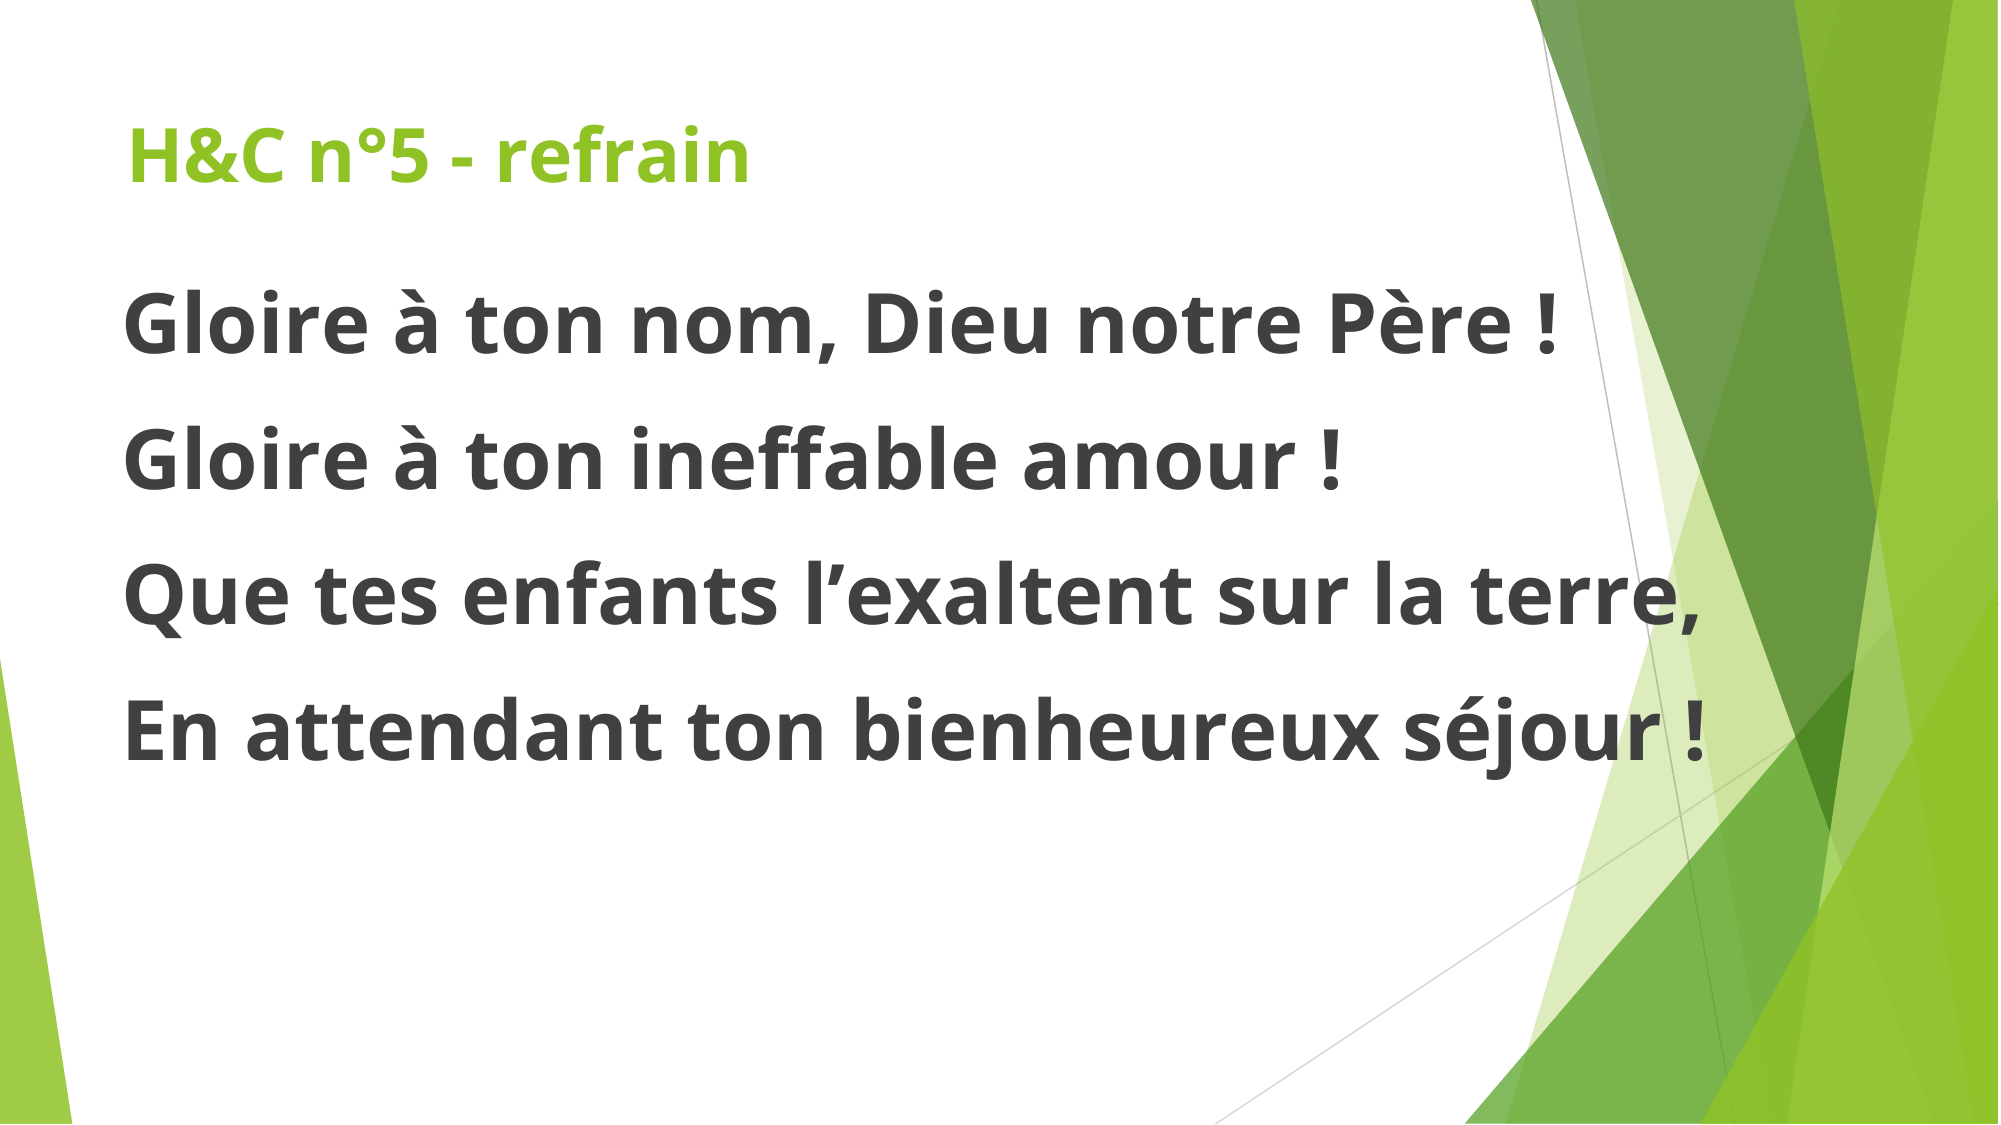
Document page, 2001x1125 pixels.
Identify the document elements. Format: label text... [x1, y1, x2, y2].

text_box H&C n°5 - refrain [111, 99, 1522, 213]
text_box Gloire à ton nom, Dieu notre Père ! Gloire à ton ineffable amour ! Que tes enfants l’exaltent sur la terre, En attendant ton bienheureux séjour ! [106, 247, 1961, 886]
